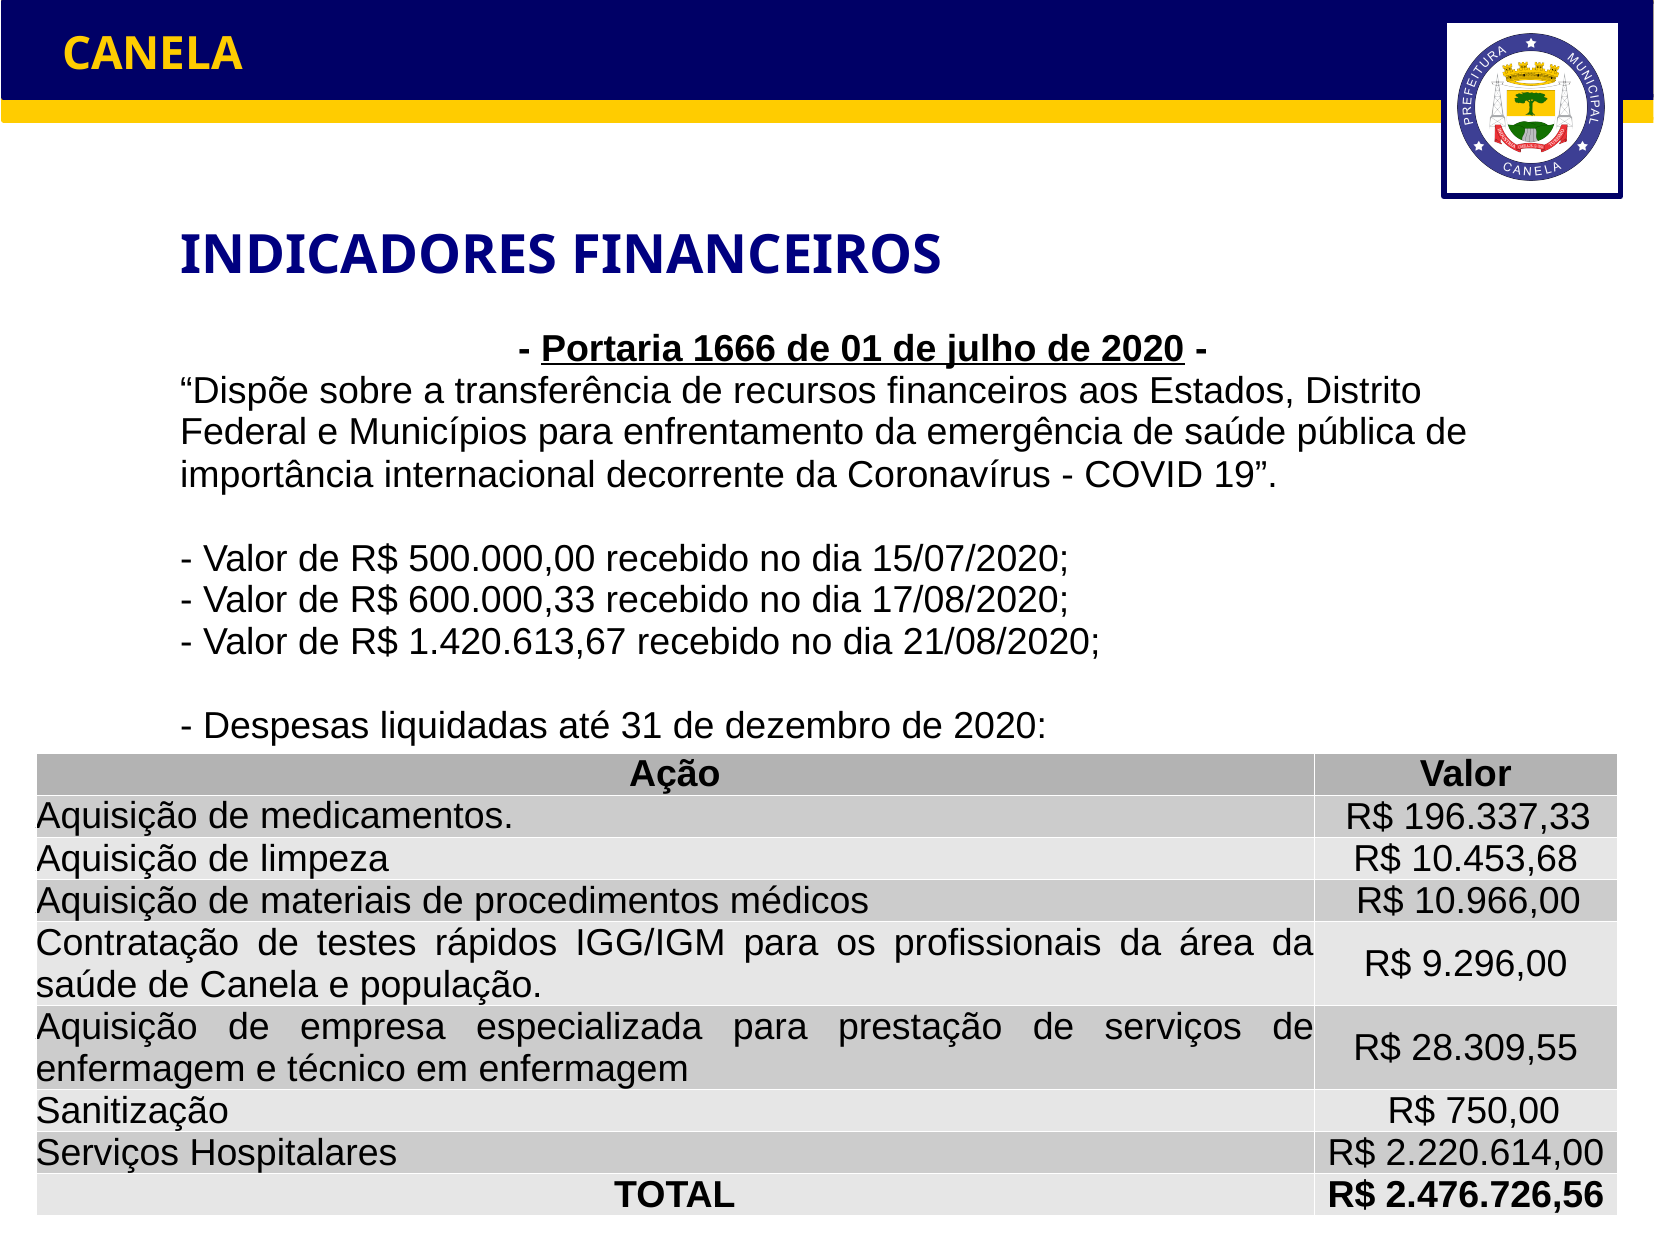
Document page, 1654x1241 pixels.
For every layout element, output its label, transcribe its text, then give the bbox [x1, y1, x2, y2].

table_cell Contratação de testes rápidos IGG/IGM para os profissionais da área da saúde de Canela e população. [37, 922, 1314, 1005]
picture [1457, 33, 1605, 181]
table_header Ação [37, 754, 1314, 795]
table_cell R$ 2.220.614,00 [1315, 1132, 1617, 1173]
text_box [3, 0, 1654, 197]
table_cell Aquisição de empresa especializada para prestação de serviços de enfermagem e técnico em enfermagem [37, 1006, 1314, 1089]
table_cell R$ 10.966,00 [1315, 880, 1617, 921]
table_cell TOTAL [37, 1174, 1314, 1215]
text_box INDICADORES FINANCEIROS [165, 208, 1441, 319]
table_cell R$ 10.453,68 [1315, 838, 1617, 879]
text_box CANELA [47, 13, 853, 93]
table_cell Sanitização [37, 1090, 1314, 1131]
table_cell R$ 9.296,00 [1315, 922, 1617, 1005]
table_cell Aquisição de materiais de procedimentos médicos [37, 880, 1314, 921]
text_box - Portaria 1666 de 01 de julho de 2020 - “Dispõe sobre a transferência de recursos financeiros aos Estados, Distrito Federal e Municípios para enfrentamento da emergência de saúde pública de importância internacional decorrente da Coronavírus - COVID 19”. - Valor de R$ 500.000,00 recebido no dia 15/07/2020; - Valor de R$ 600.000,33 recebido no dia 17/08/2020; - Valor de R$ 1.420.613,67 recebido no dia 21/08/2020; - Despesas liquidadas até 31 de dezembro de 2020: [165, 319, 1571, 753]
table_cell Aquisição de medicamentos. [37, 796, 1314, 837]
table_cell Serviços Hospitalares [37, 1132, 1314, 1173]
table_cell R$ 750,00 [1315, 1090, 1617, 1131]
table_cell R$ 28.309,55 [1315, 1006, 1617, 1089]
table_cell R$ 2.476.726,56 [1315, 1174, 1617, 1215]
table_cell R$ 196.337,33 [1315, 796, 1617, 837]
table_header Valor [1315, 754, 1617, 795]
table_cell Aquisição de limpeza [37, 838, 1314, 879]
